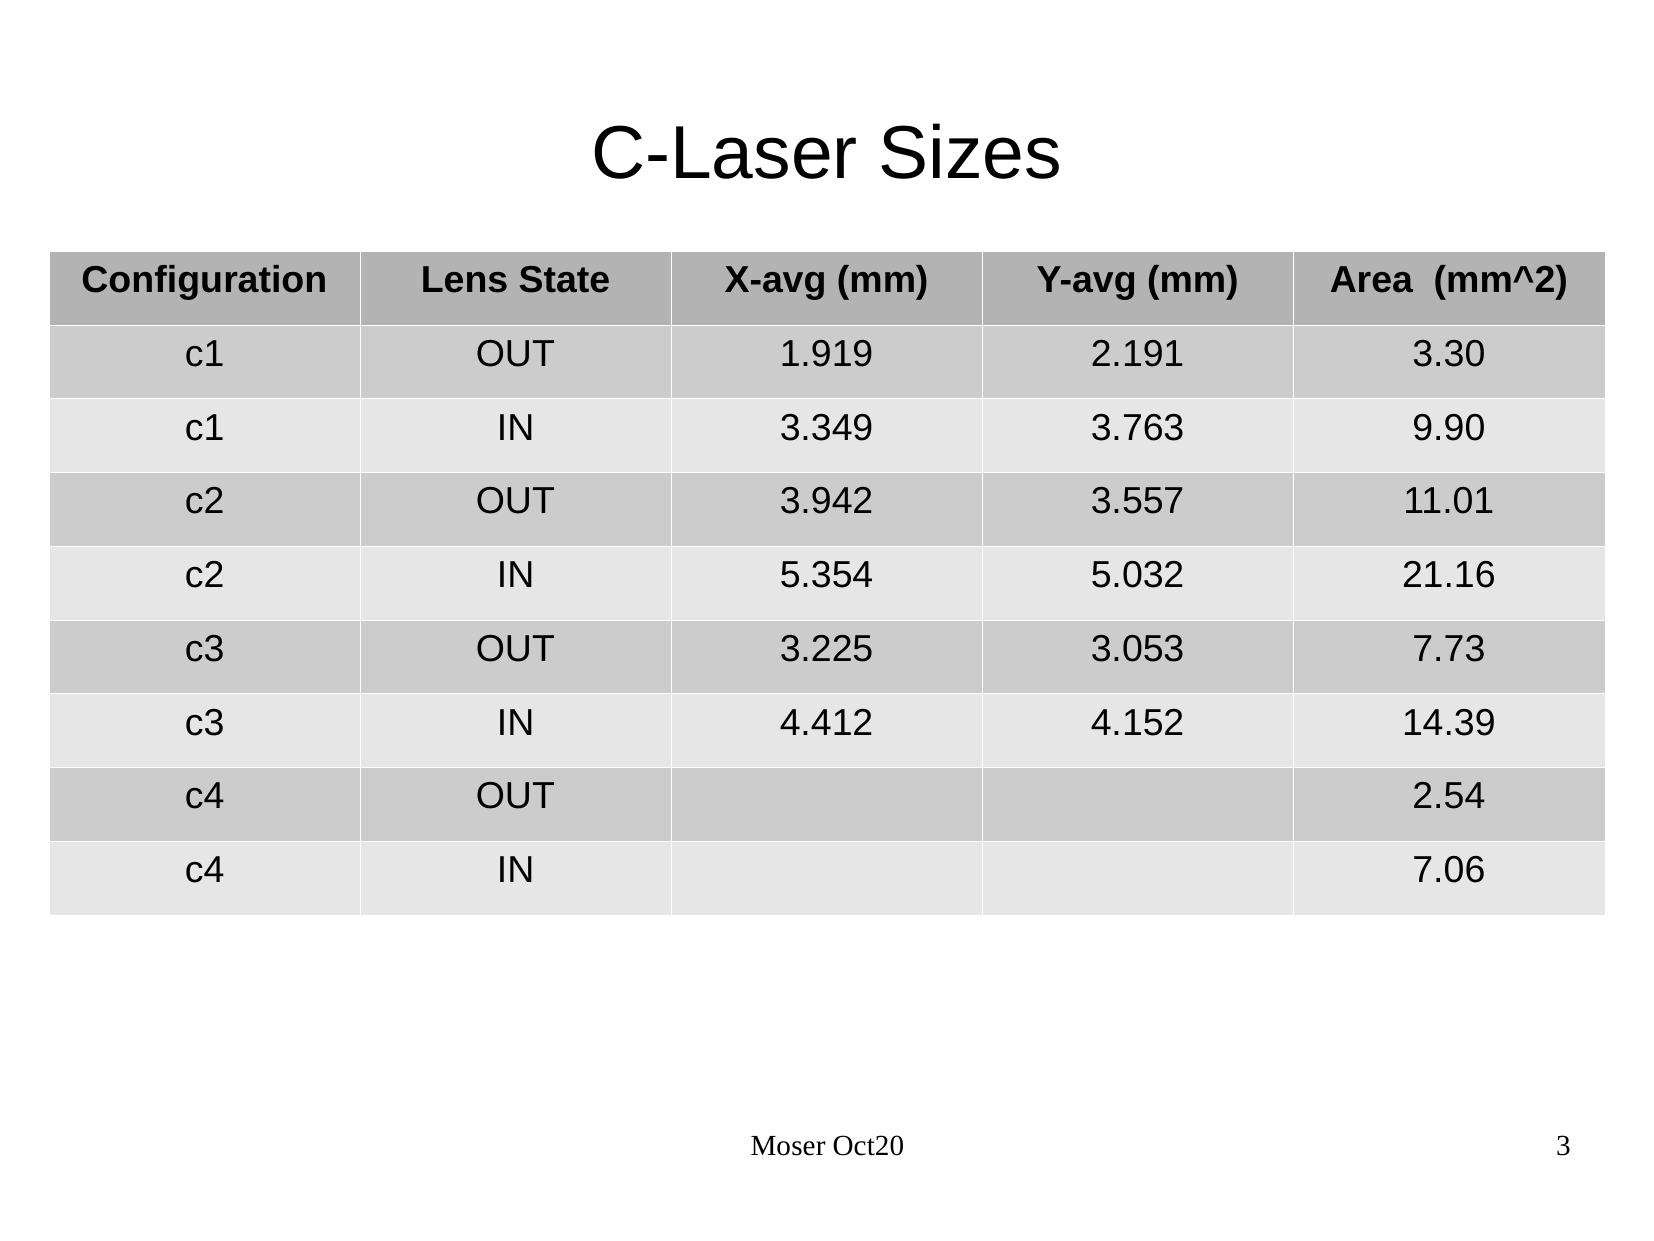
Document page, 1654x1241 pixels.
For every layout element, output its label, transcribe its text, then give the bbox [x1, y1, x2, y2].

table_cell 11.01 [1294, 473, 1605, 546]
table_cell c3 [50, 694, 360, 767]
table_cell c2 [50, 547, 360, 620]
table_cell c3 [50, 621, 360, 693]
table_cell OUT [361, 768, 671, 841]
table_cell IN [361, 842, 671, 915]
table_cell c2 [50, 473, 360, 546]
table_cell 3.30 [1294, 326, 1605, 398]
table_cell OUT [361, 621, 671, 693]
table_cell [672, 842, 982, 915]
table_header Y-avg (mm) [983, 252, 1293, 325]
table_header Lens State [361, 252, 671, 325]
table_cell 4.412 [672, 694, 982, 767]
table_cell IN [361, 694, 671, 767]
table_cell 3.942 [672, 473, 982, 546]
table_cell 7.06 [1294, 842, 1605, 915]
table_cell [983, 842, 1293, 915]
table_cell 7.73 [1294, 621, 1605, 693]
table_header X-avg (mm) [672, 252, 982, 325]
table_cell 14.39 [1294, 694, 1605, 767]
table_cell 1.919 [672, 326, 982, 398]
table_cell 3.349 [672, 399, 982, 472]
table_cell 2.191 [983, 326, 1293, 398]
title C-Laser Sizes [82, 49, 1571, 251]
table_cell 3.557 [983, 473, 1293, 546]
table_cell c1 [50, 326, 360, 398]
table_cell 3.225 [672, 621, 982, 693]
table_cell 9.90 [1294, 399, 1605, 472]
table_header Area (mm^2) [1294, 252, 1605, 325]
table_cell OUT [361, 326, 671, 398]
table_cell 4.152 [983, 694, 1293, 767]
table_cell 21.16 [1294, 547, 1605, 620]
table_cell 2.54 [1294, 768, 1605, 841]
table_cell IN [361, 399, 671, 472]
table_cell 5.032 [983, 547, 1293, 620]
table_cell c4 [50, 842, 360, 915]
table_header Configuration [50, 252, 360, 325]
table_cell 3.053 [983, 621, 1293, 693]
table_cell c4 [50, 768, 360, 841]
table_cell 3.763 [983, 399, 1293, 472]
table_cell IN [361, 547, 671, 620]
table_cell 5.354 [672, 547, 982, 620]
table_cell [983, 768, 1293, 841]
table_cell c1 [50, 399, 360, 472]
table_cell OUT [361, 473, 671, 546]
table_cell [672, 768, 982, 841]
